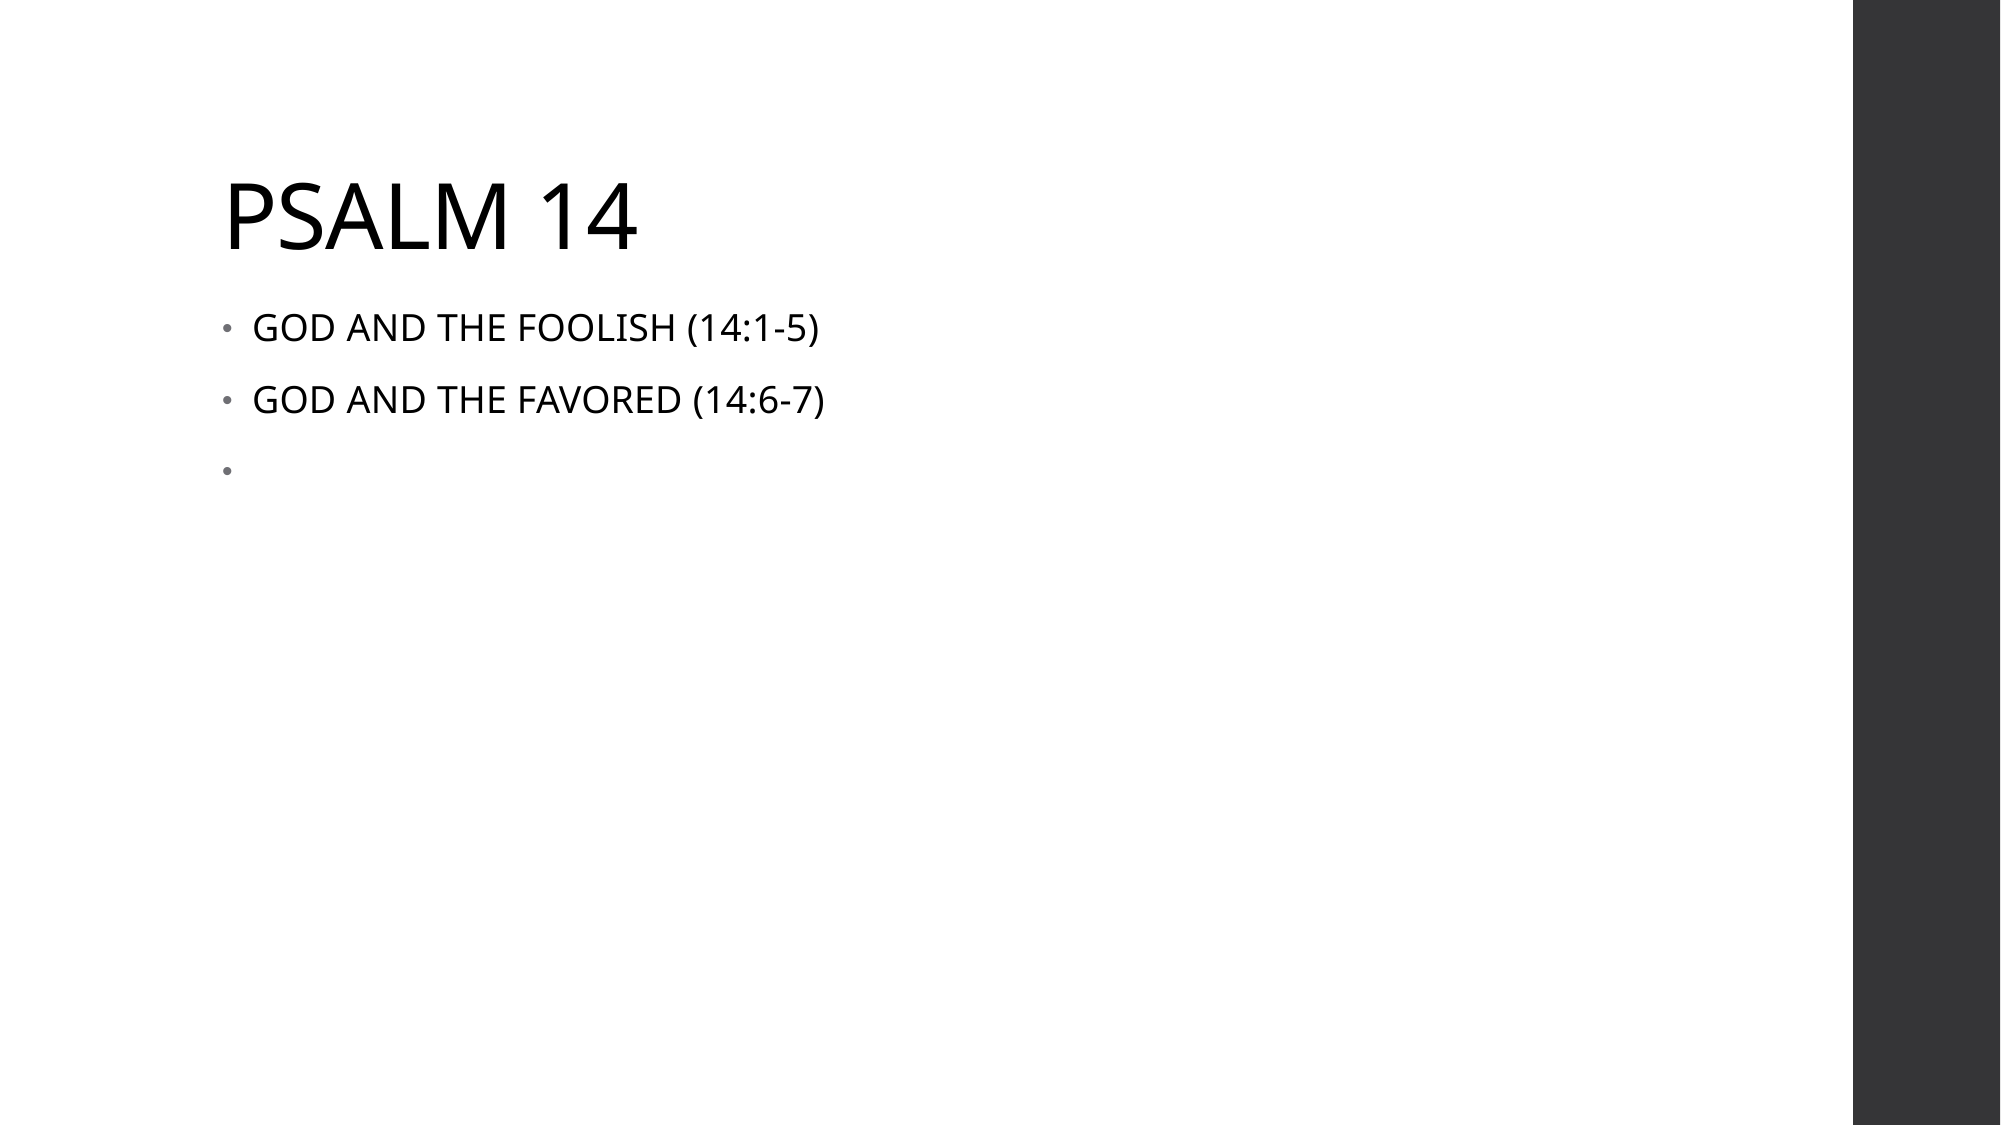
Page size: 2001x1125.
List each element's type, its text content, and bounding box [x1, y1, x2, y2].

title PSALM 14 [206, 60, 1797, 278]
list GOD AND THE FOOLISH (14:1-5) GOD AND THE FAVORED (14:6-7) [206, 299, 1617, 1014]
